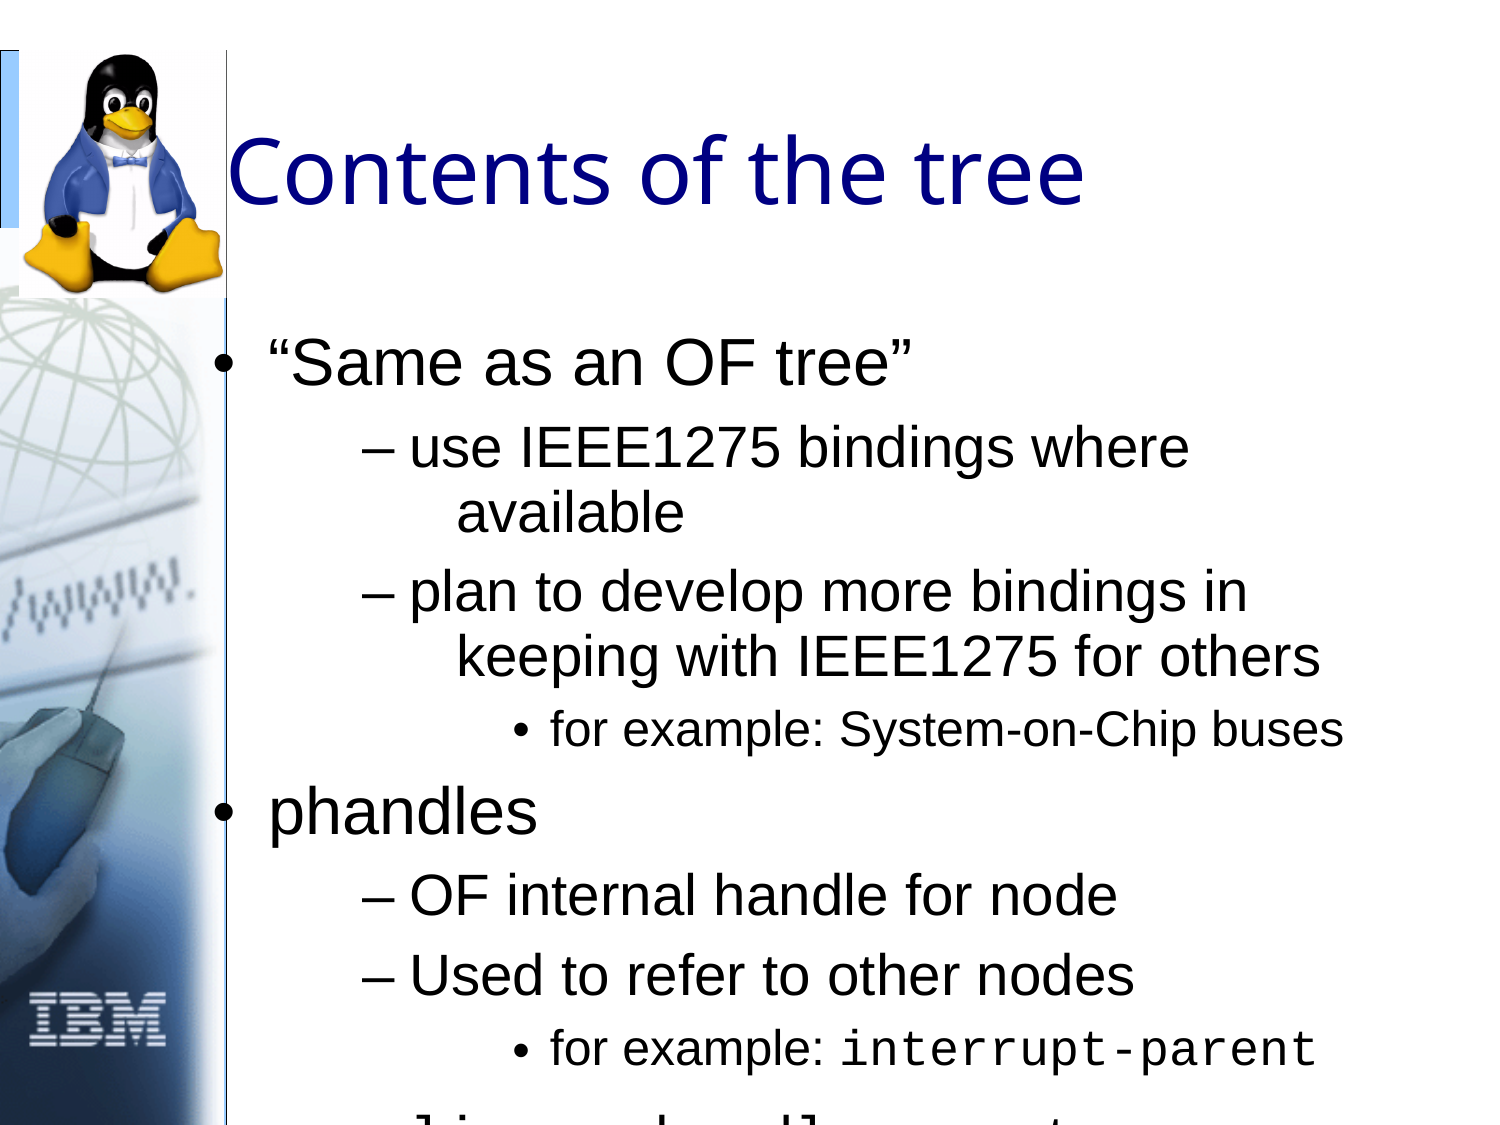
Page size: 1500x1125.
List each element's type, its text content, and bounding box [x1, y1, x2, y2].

title Contents of the tree [224, 99, 1388, 238]
list “Same as an OF tree” use IEEE1275 bindings where available plan to develop more bindings in keeping with IEEE1275 for others for example: System-on-Chip buses phandles OF internal handle for node Used to refer to other nodes for example: interrupt-parent linux,phandle property [212, 324, 1388, 1101]
